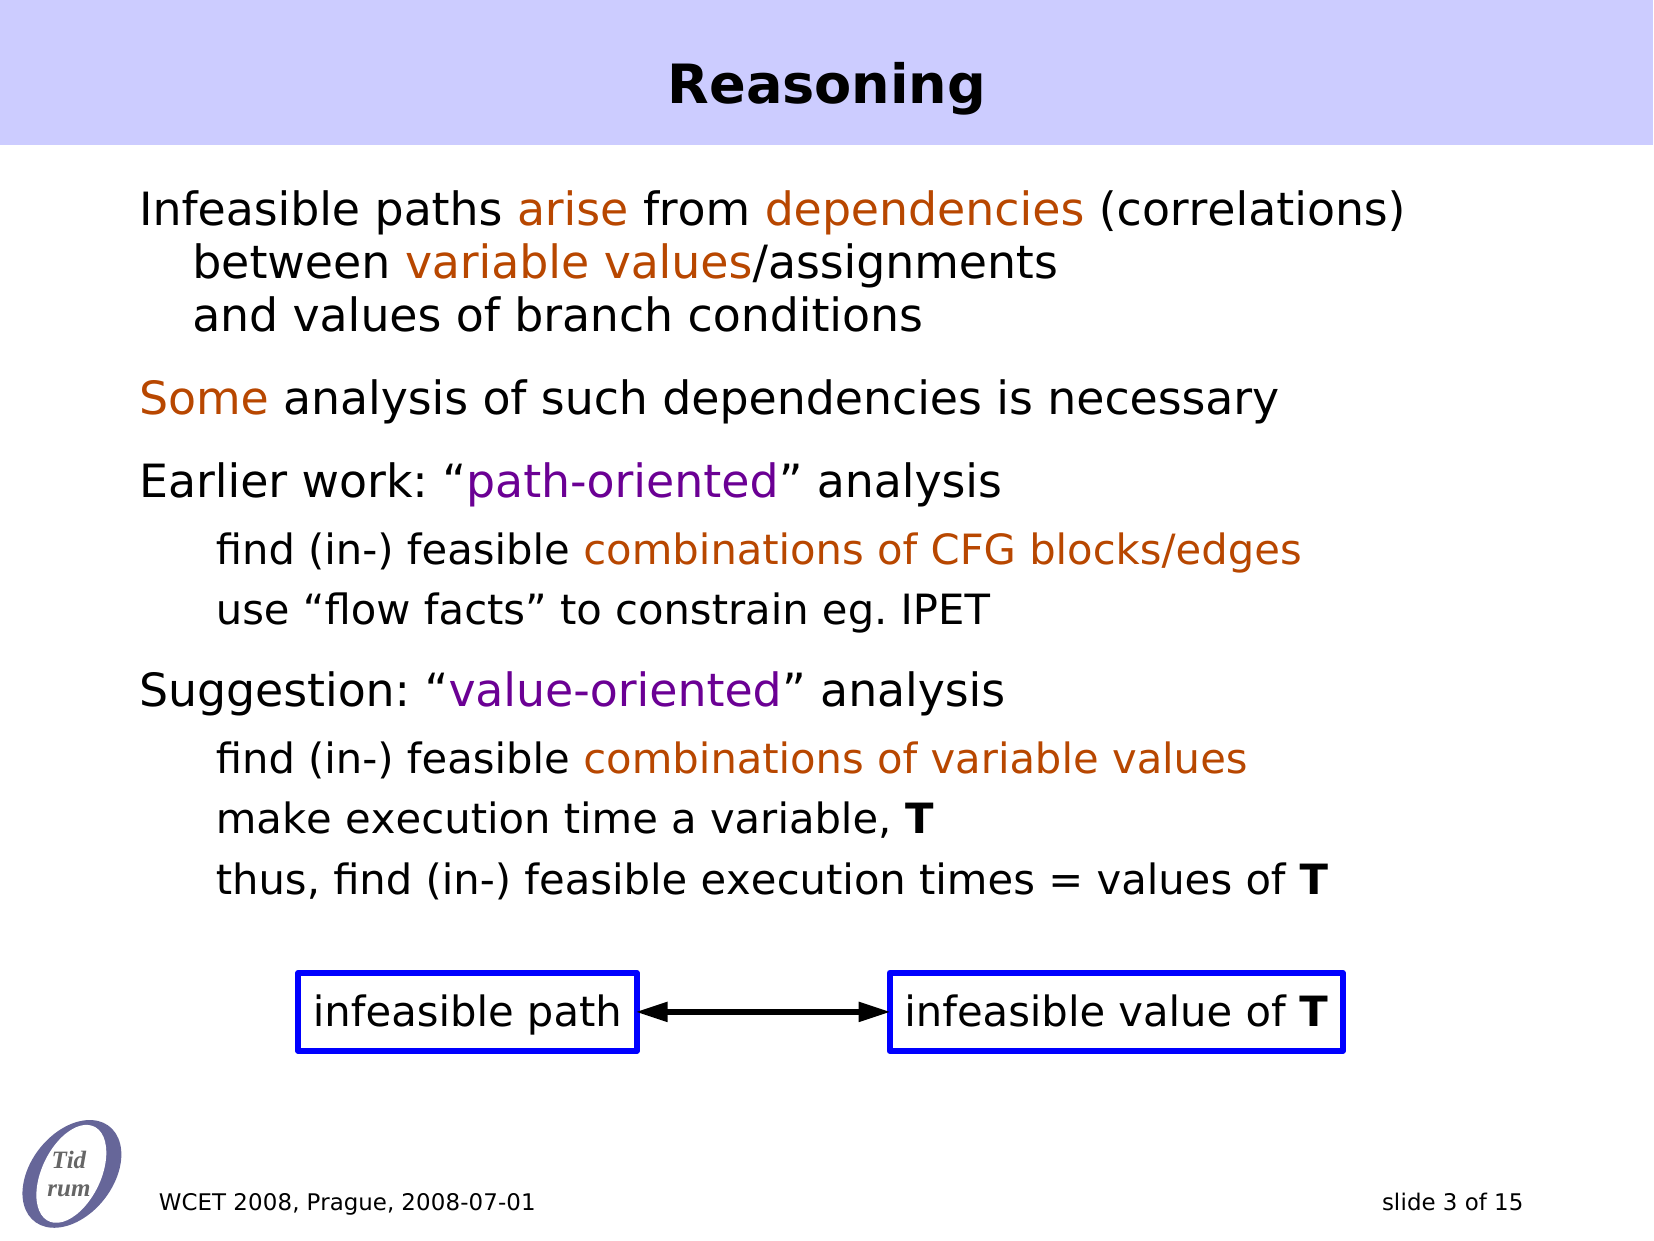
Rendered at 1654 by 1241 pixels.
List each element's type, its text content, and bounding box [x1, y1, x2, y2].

text_box infeasible path [298, 972, 637, 1051]
text_box infeasible value of T [889, 972, 1343, 1051]
title Reasoning [121, 43, 1533, 126]
list Infeasible paths arise from dependencies (correlations) between variable values/assignments and values of branch conditions Some analysis of such dependencies is necessary Earlier work: “path-oriented” analysis find (in-) feasible combinations of CFG blocks/edges use “flow facts” to constrain eg. IPET Suggestion: “value-oriented” analysis find (in-) feasible combinations of variable values make execution time a variable, T thus, find (in-) feasible execution times = values of T [121, 182, 1533, 927]
